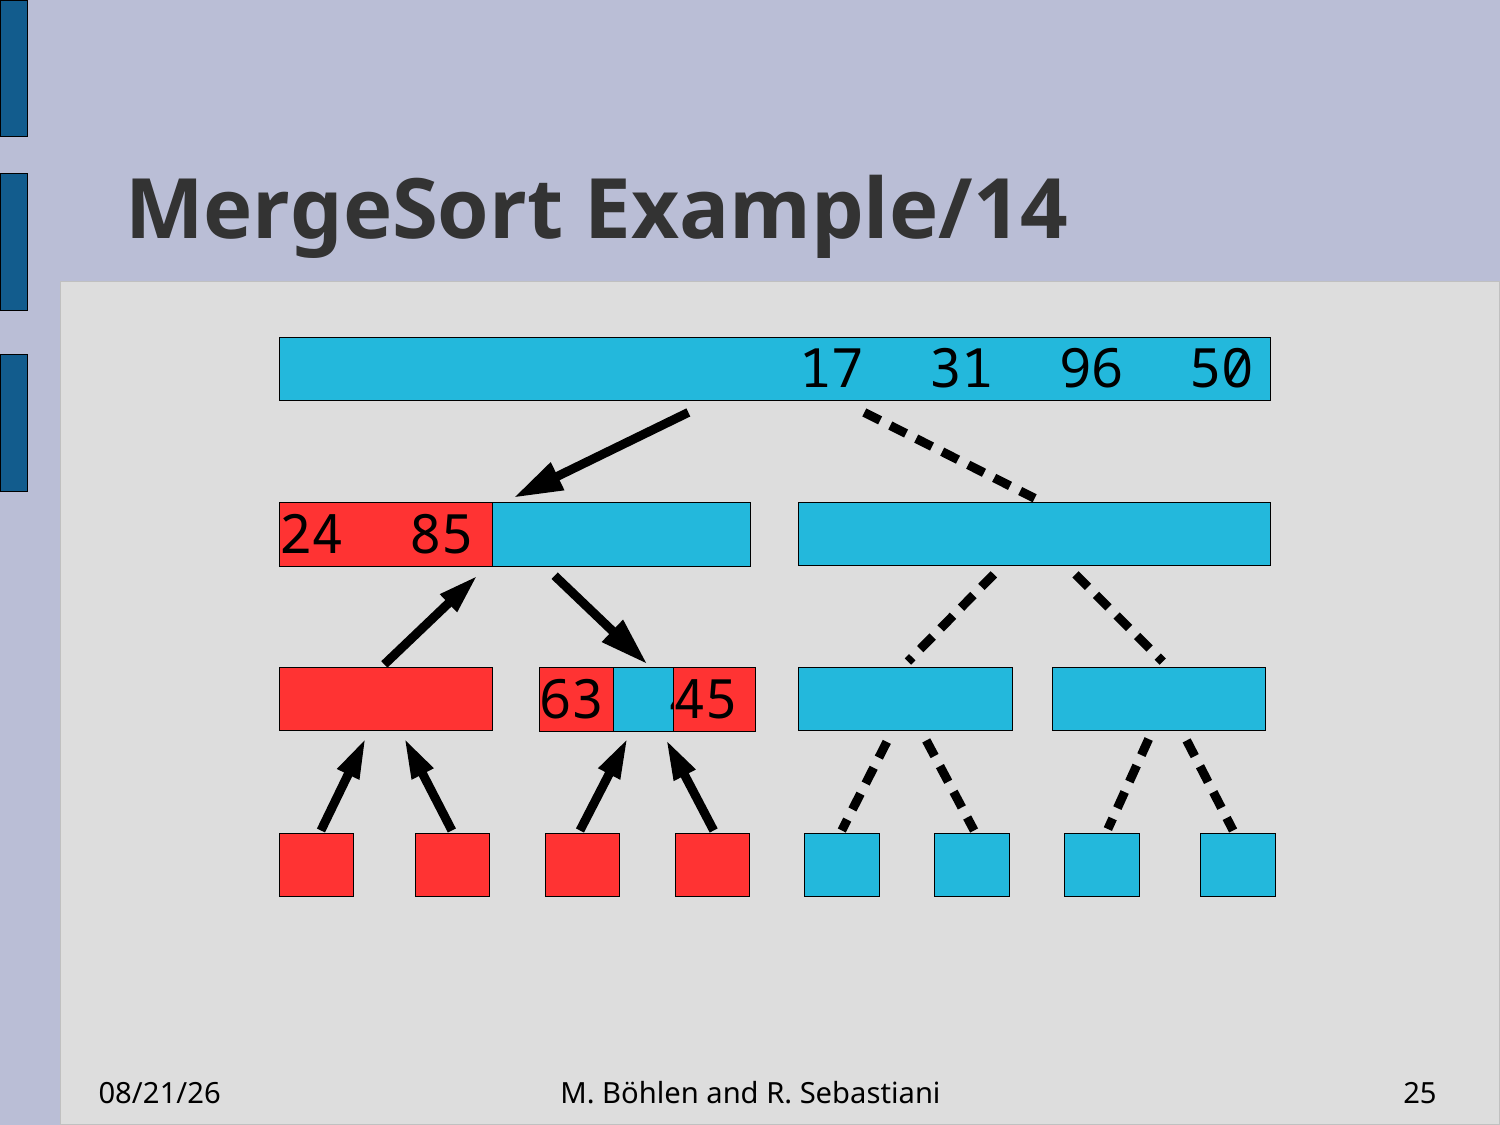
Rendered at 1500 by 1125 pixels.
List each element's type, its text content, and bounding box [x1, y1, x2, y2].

text_box 45 [673, 667, 756, 731]
text_box [545, 833, 620, 897]
text_box [1200, 833, 1276, 897]
text_box [279, 667, 493, 731]
text_box [675, 833, 750, 897]
text_box [798, 667, 1013, 731]
text_box 63 45 [614, 667, 673, 731]
title MergeSort Example/14 [110, 67, 1392, 271]
text_box [1052, 667, 1266, 731]
text_box [804, 833, 880, 897]
text_box 24 85 [279, 502, 493, 566]
text_box [934, 833, 1010, 897]
text_box [415, 833, 490, 897]
text_box 17 31 96 50 [279, 337, 1271, 401]
text_box [798, 502, 1271, 566]
text_box 63 [539, 667, 614, 731]
text_box [279, 833, 354, 897]
text_box [1064, 833, 1140, 897]
text_box 24 85 [493, 502, 751, 566]
